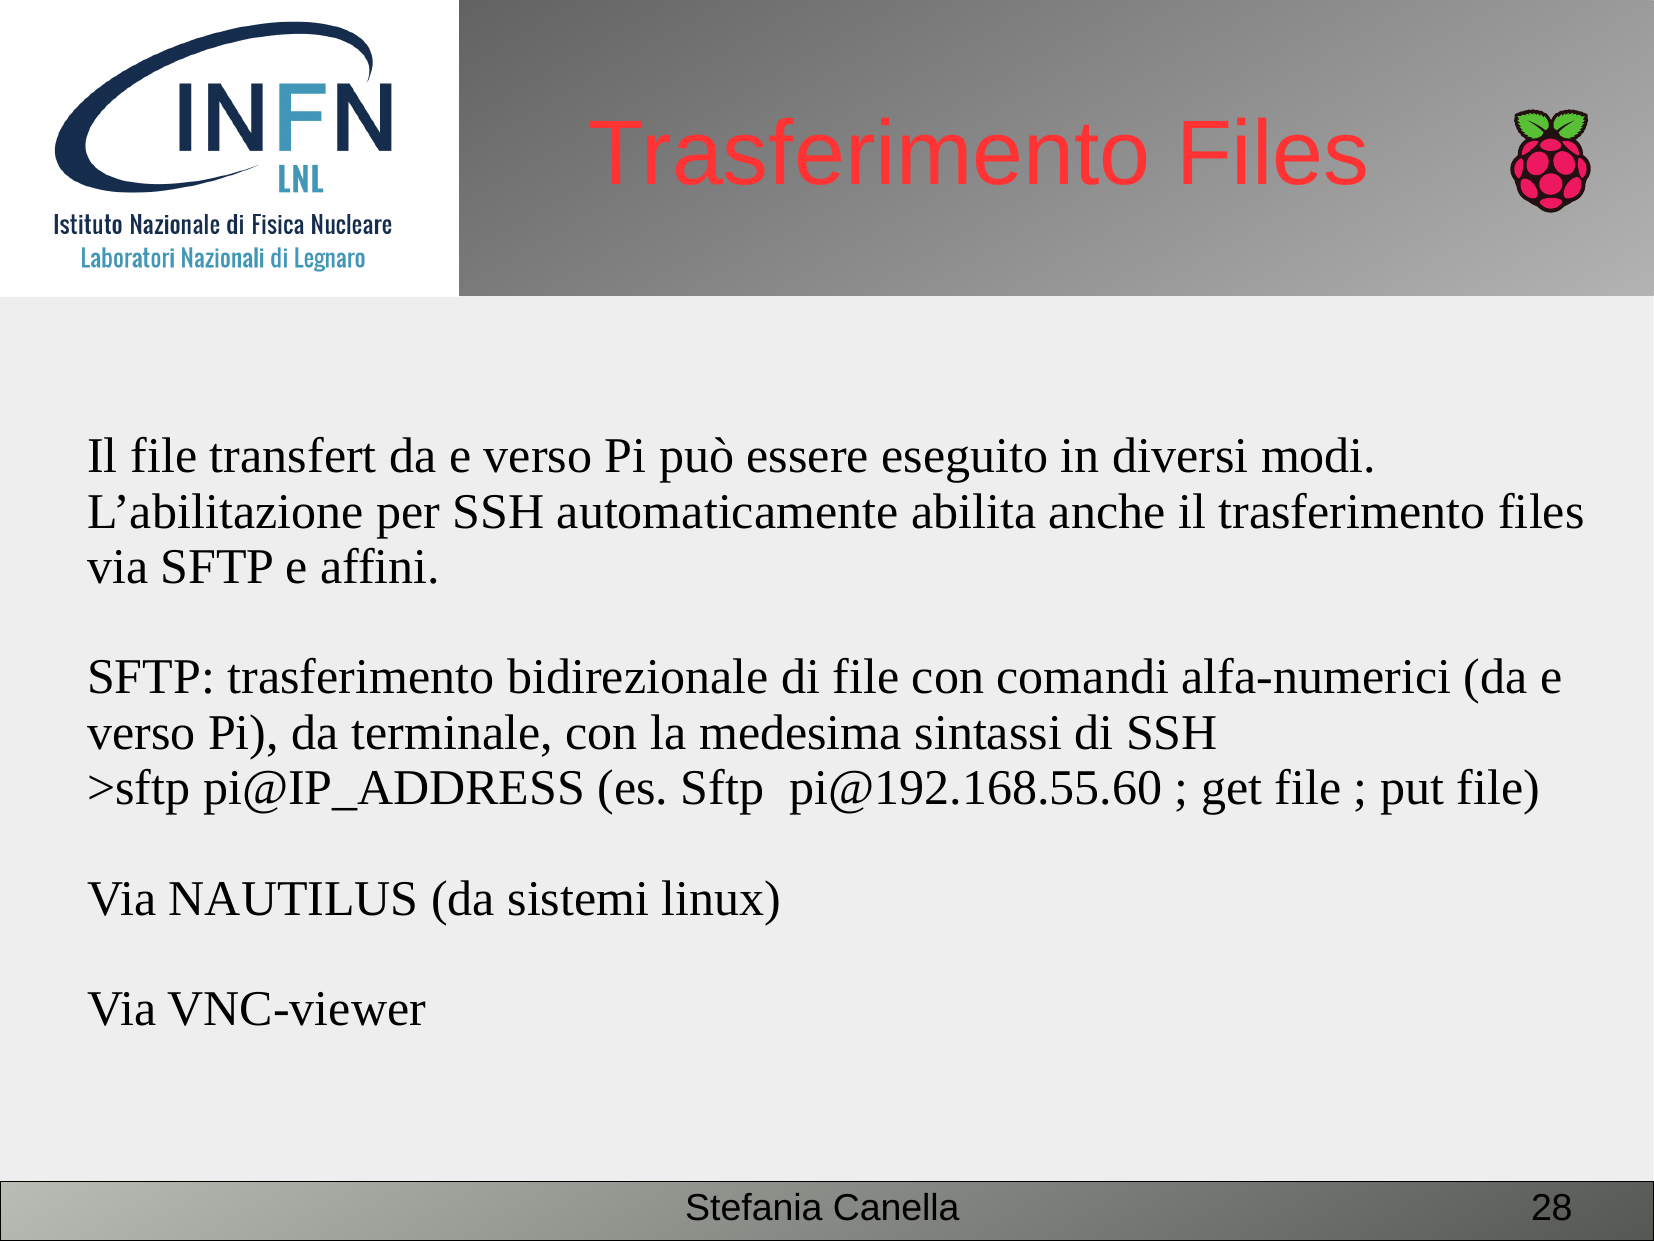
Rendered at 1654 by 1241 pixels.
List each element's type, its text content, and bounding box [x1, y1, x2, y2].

text_box [459, 0, 1654, 296]
text_box Stefania Canella [670, 1178, 984, 1241]
text_box [984, 1181, 1516, 1241]
text_box Il file transfert da e verso Pi può essere eseguito in diversi modi. L’abilitazione per SSH automaticamente abilita anche il trasferimento files via SFTP e affini. SFTP: trasferimento bidirezionale di file con comandi alfa-numerici (da e verso Pi), da terminale, con la medesima sintassi di SSH >sftp pi@IP_ADDRESS (es. Sftp pi@192.168.55.60 ; get file ; put file) Via NAUTILUS (da sistemi linux) Via VNC-viewer [28, 345, 1626, 1119]
title Trasferimento Files [459, 49, 1571, 257]
text_box <number> [1516, 1178, 1654, 1241]
text_box [0, 1181, 670, 1241]
picture [0, 0, 459, 297]
